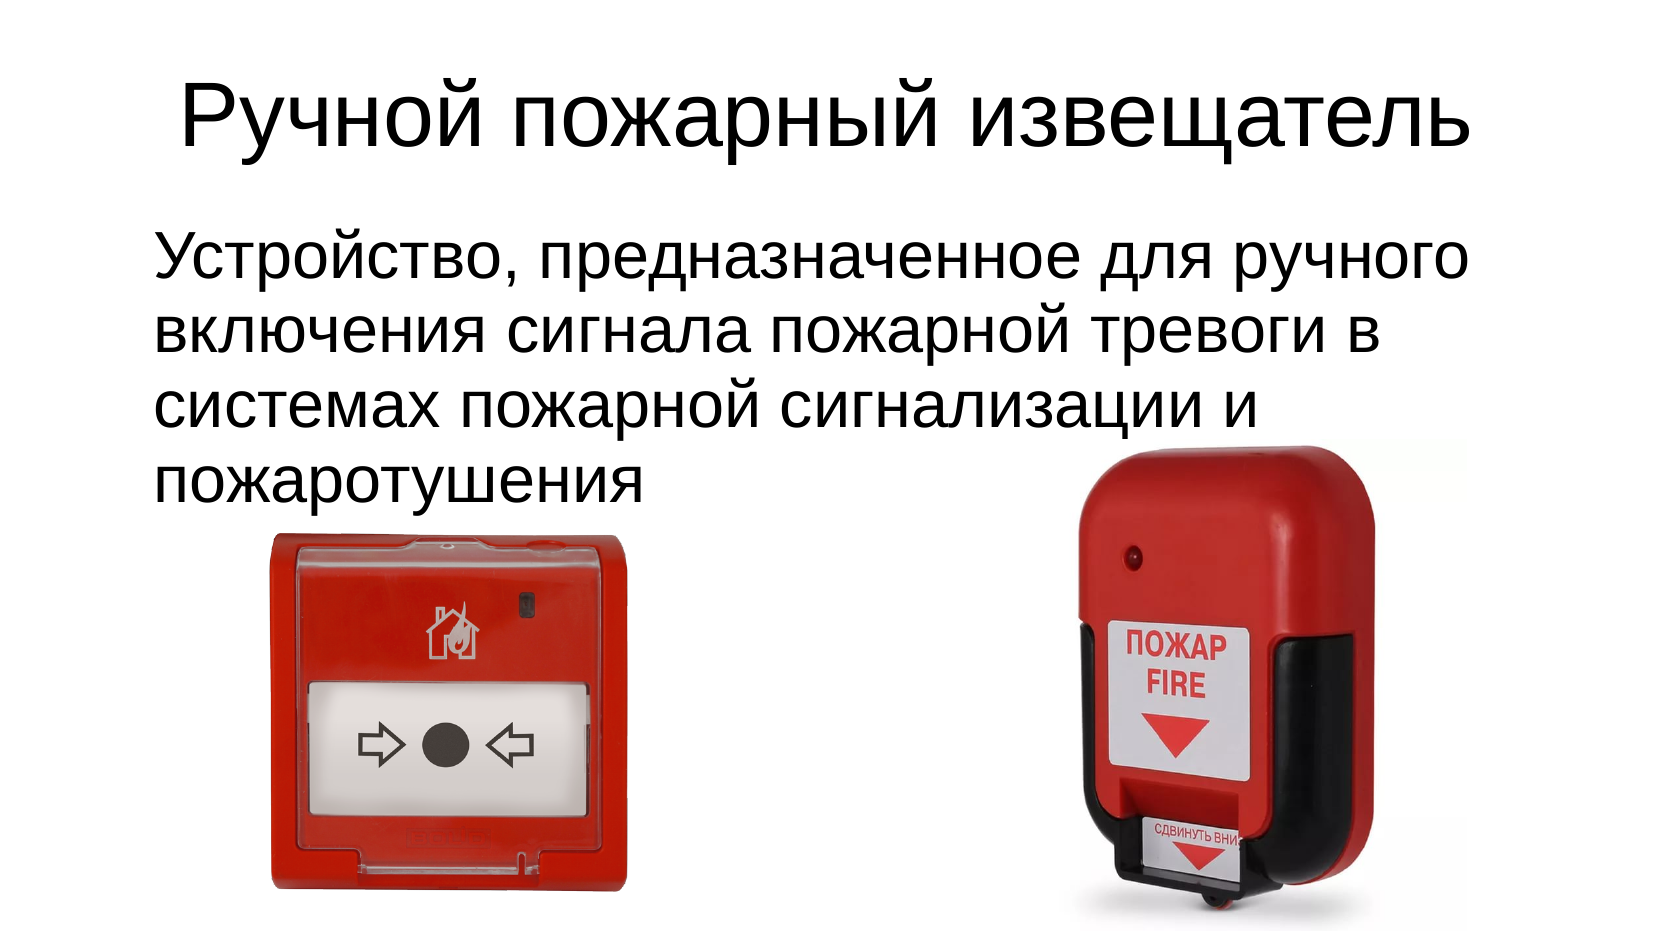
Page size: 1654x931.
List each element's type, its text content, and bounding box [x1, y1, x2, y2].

list Устройство, предназначенное для ручного включения сигнала пожарной тревоги в системах пожарной сигнализации и пожаротушения [82, 217, 1571, 758]
title Ручной пожарный извещатель [82, 37, 1571, 193]
picture [225, 487, 680, 931]
picture [975, 439, 1467, 931]
